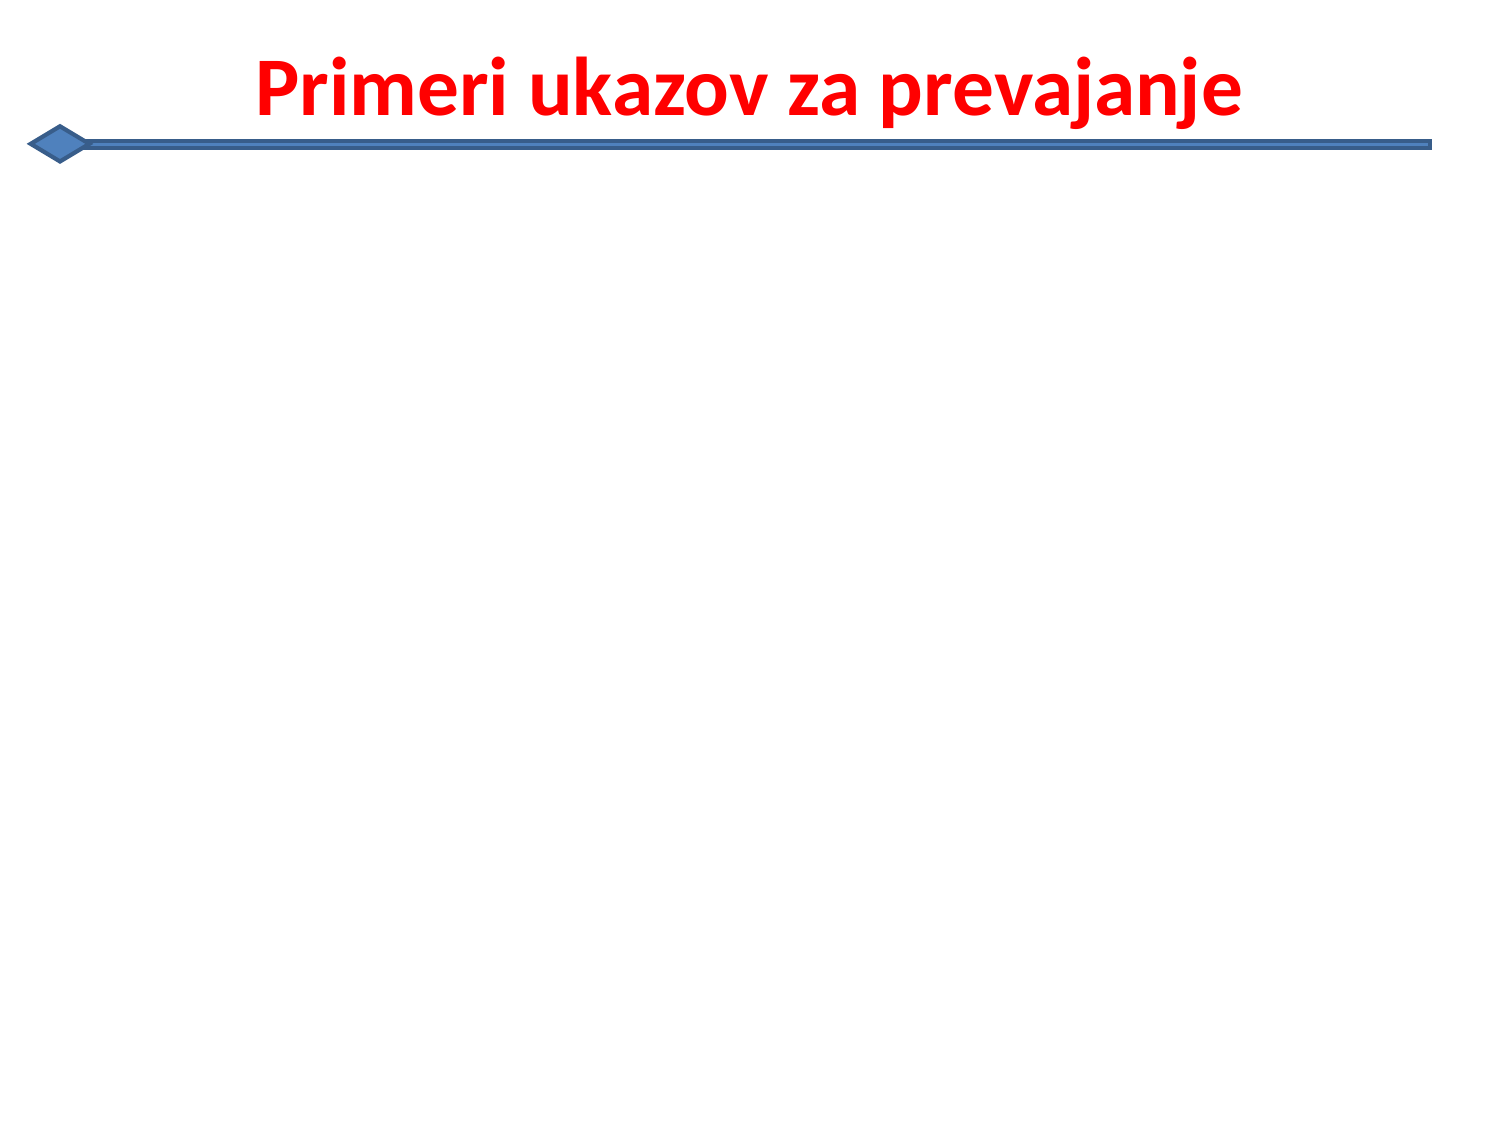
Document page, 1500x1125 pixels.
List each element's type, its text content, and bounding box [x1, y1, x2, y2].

title Primeri ukazov za prevajanje [75, 23, 1426, 141]
